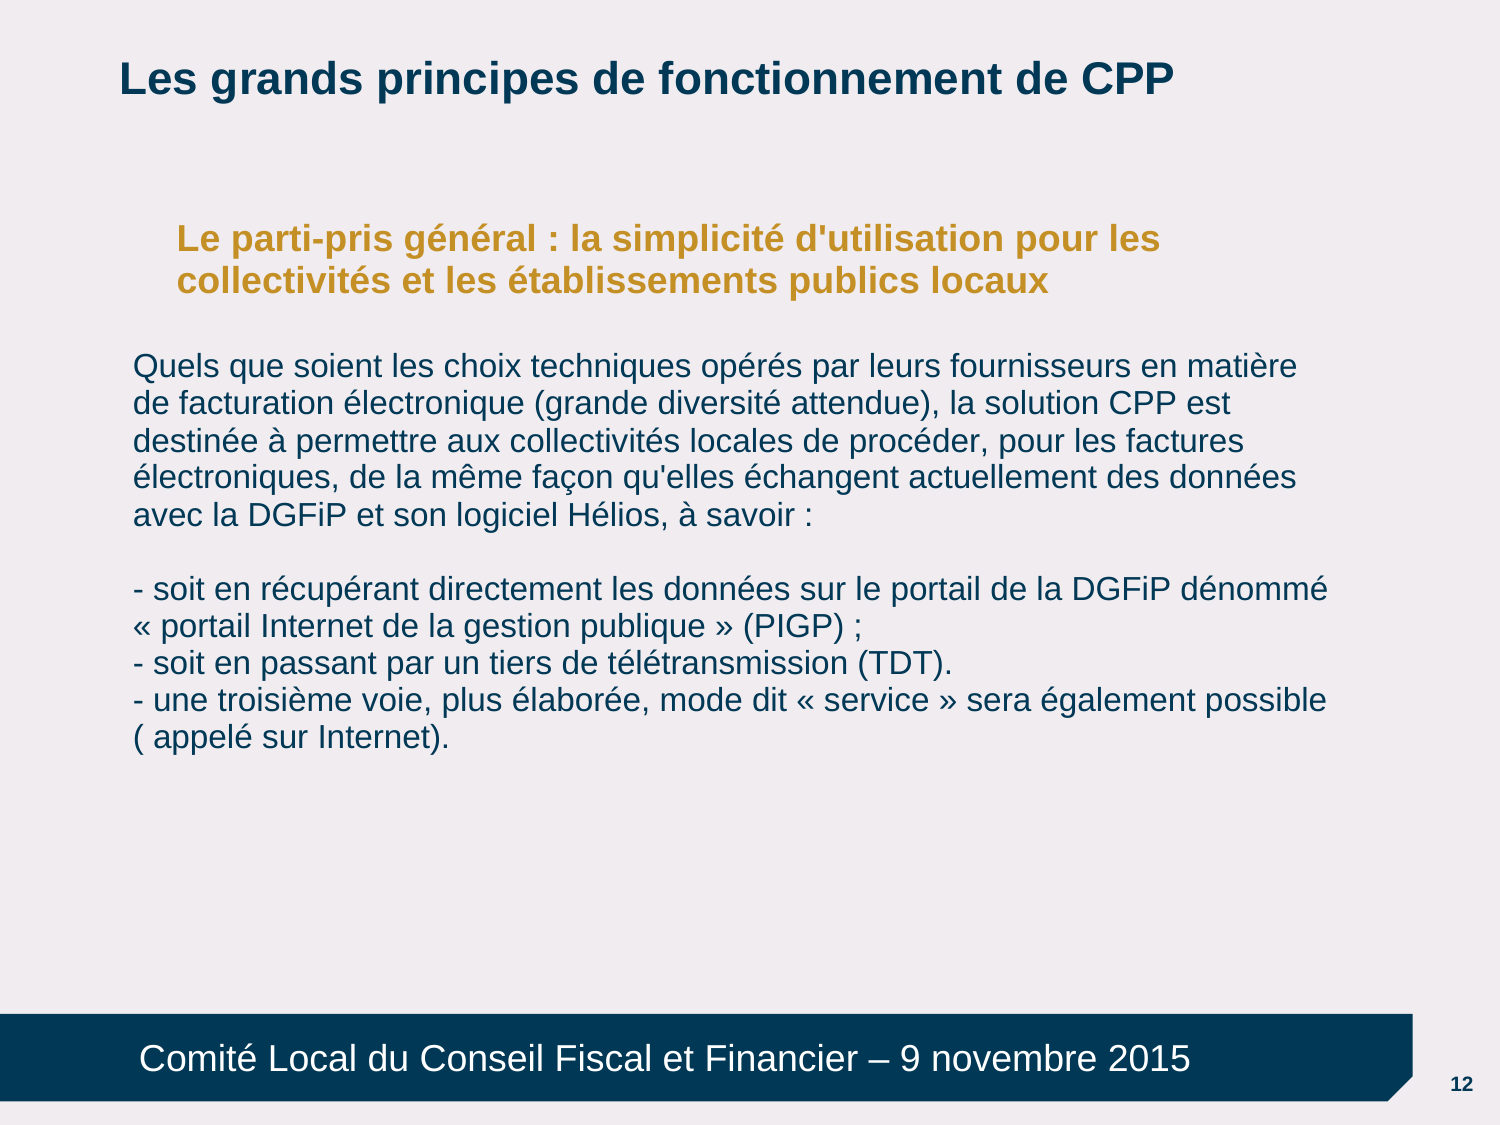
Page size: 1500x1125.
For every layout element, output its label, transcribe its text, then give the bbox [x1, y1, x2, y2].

text_box Le parti-pris général : la simplicité d'utilisation pour les collectivités et les établissements publics locaux Quels que soient les choix techniques opérés par leurs fournisseurs en matière de facturation électronique (grande diversité attendue), la solution CPP est destinée à permettre aux collectivités locales de procéder, pour les factures électroniques, de la même façon qu'elles échangent actuellement des données avec la DGFiP et son logiciel Hélios, à savoir : - soit en récupérant directement les données sur le portail de la DGFiP dénommé « portail Internet de la gestion publique » (PIGP) ; - soit en passant par un tiers de télétransmission (TDT). - une troisième voie, plus élaborée, mode dit « service » sera également possible ( appelé sur Internet). [118, 210, 1359, 886]
list [102, 88, 1418, 1125]
title Les grands principes de fonctionnement de CPP [119, 24, 1435, 136]
